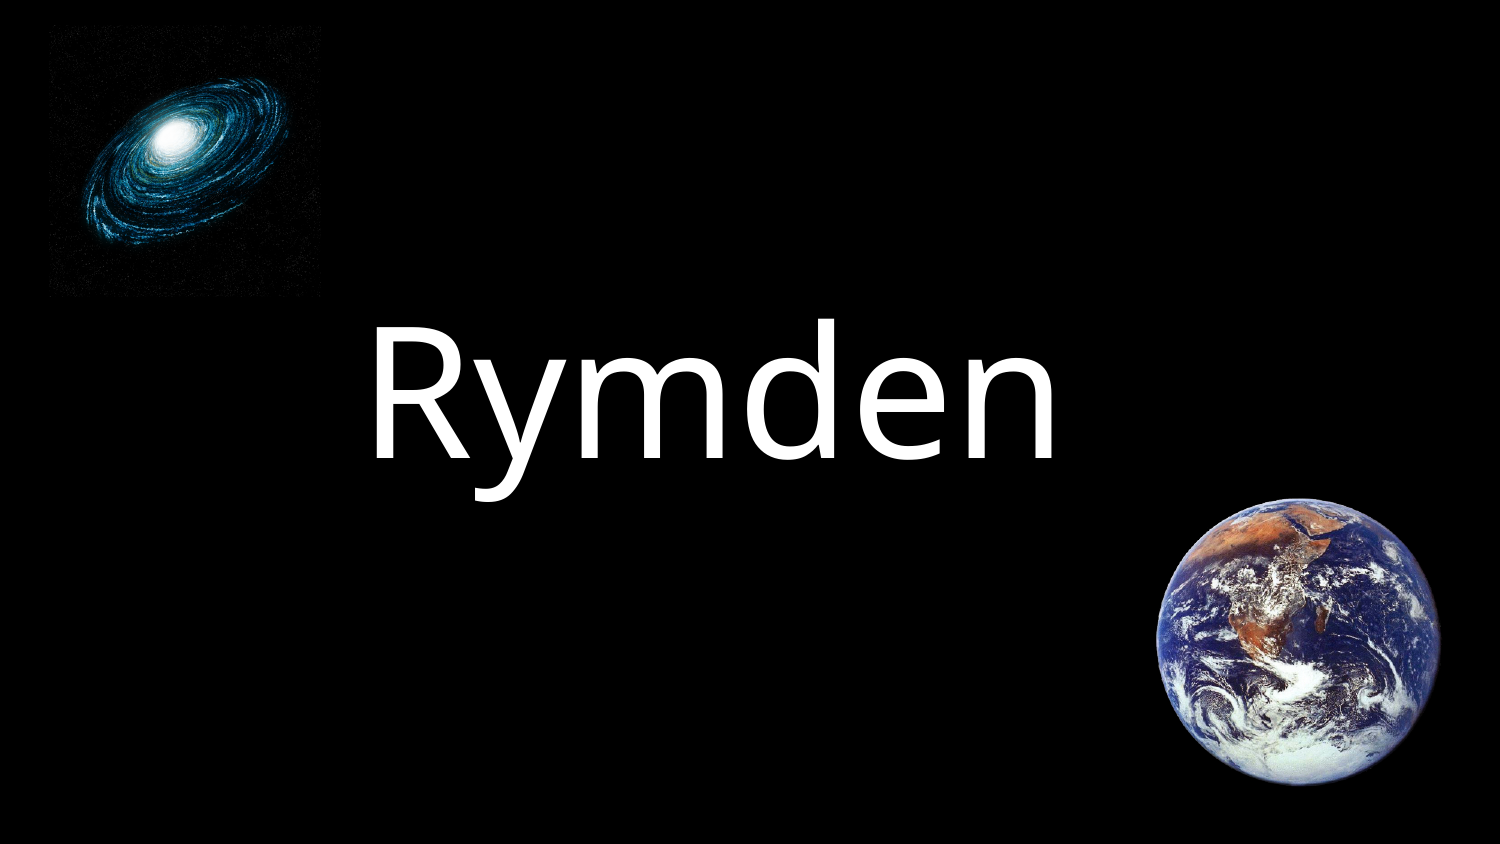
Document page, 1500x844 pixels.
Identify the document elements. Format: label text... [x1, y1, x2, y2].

text_box Rymden [344, 259, 1146, 534]
picture [1149, 492, 1450, 793]
picture [49, 25, 321, 297]
